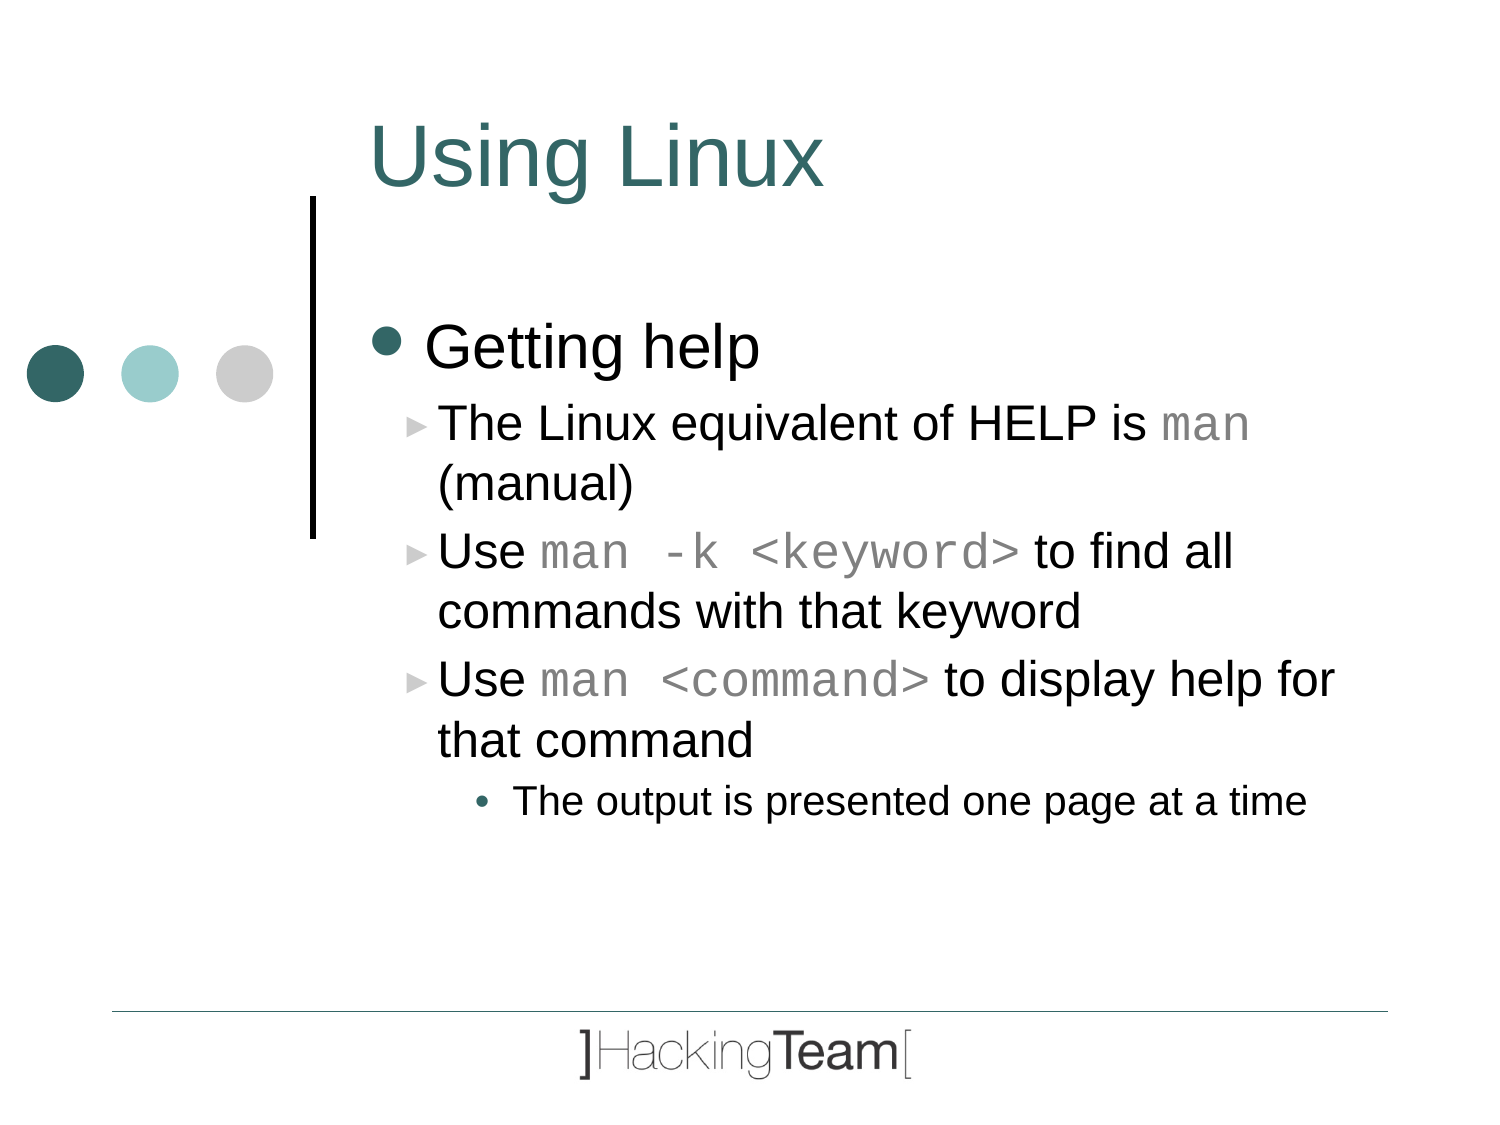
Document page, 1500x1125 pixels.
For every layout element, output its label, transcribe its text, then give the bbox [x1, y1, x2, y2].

title Using Linux [249, 38, 1401, 275]
list Getting help The Linux equivalent of HELP is man (manual) Use man -k <keyword> to find all commands with that keyword Use man <command> to display help for that command The output is presented one page at a time [249, 312, 1401, 1041]
picture [574, 1041, 916, 1084]
